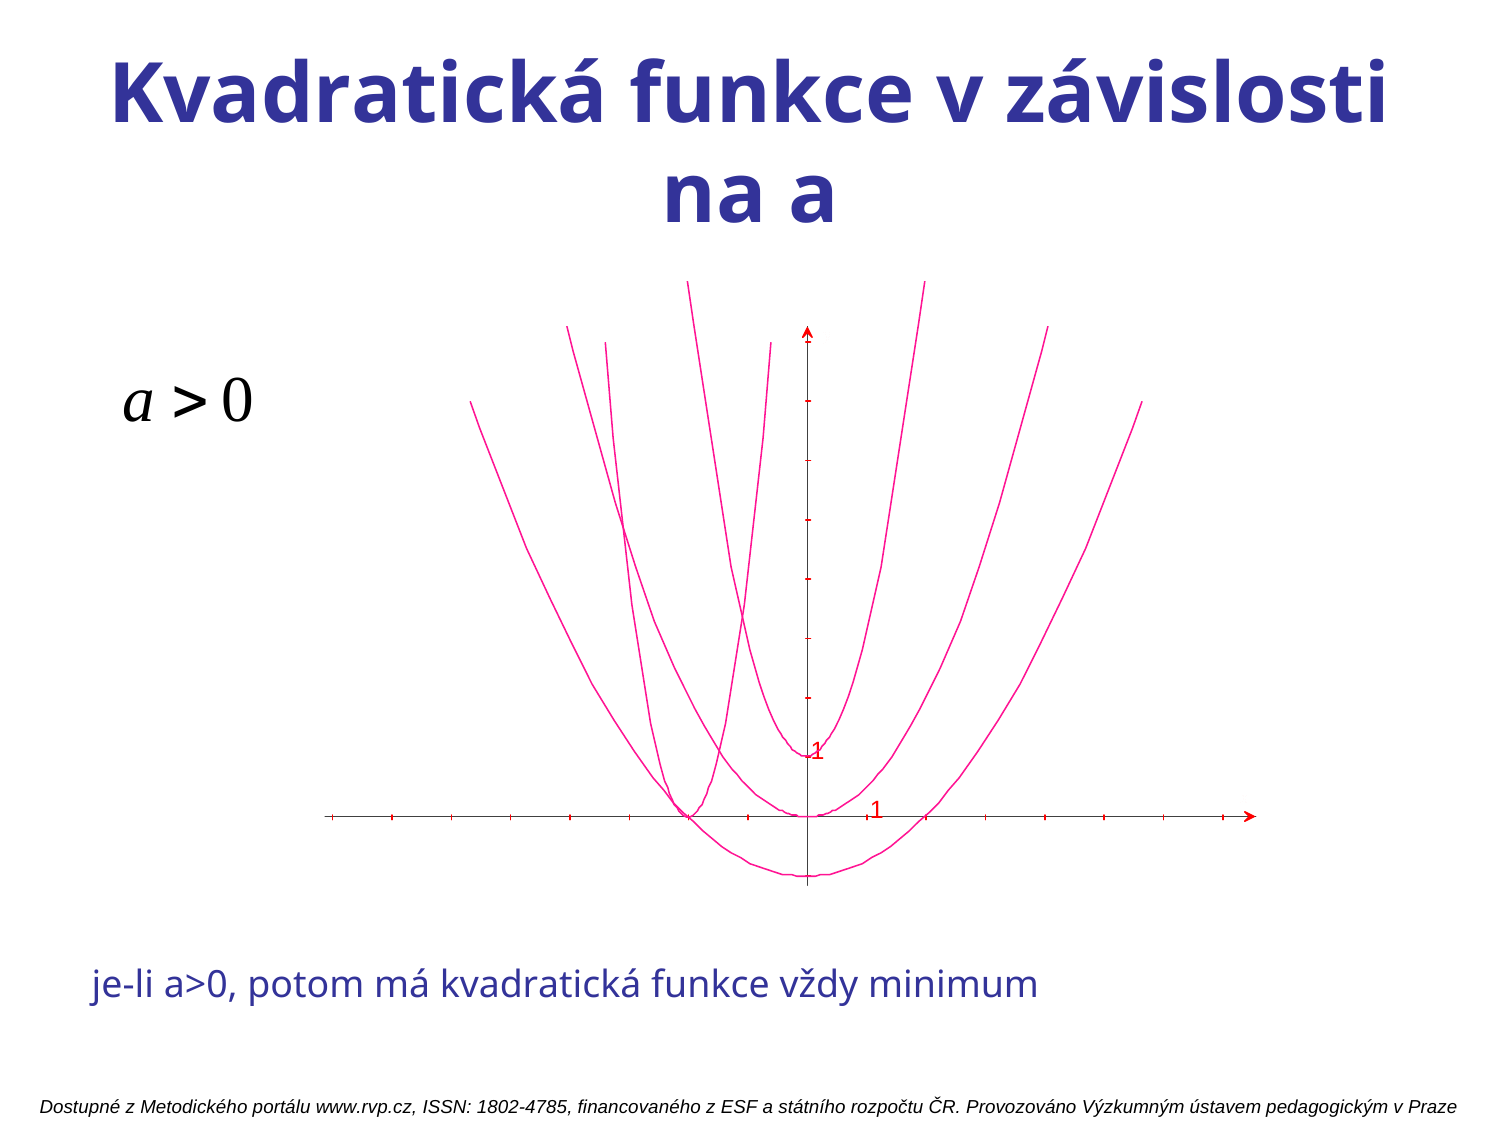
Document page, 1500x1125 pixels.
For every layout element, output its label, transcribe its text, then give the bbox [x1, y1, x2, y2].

chart [112, 361, 205, 439]
text_box Dostupné z Metodického portálu www.rvp.cz, ISSN: 1802-4785, financovaného z ESF a státního rozpočtu ČR. Provozováno Výzkumným ústavem pedagogickým v Praze [24, 1087, 1477, 1125]
text_box je-li a>0, potom má kvadratická funkce vždy minimum [76, 952, 1164, 1013]
text_box Kvadratická funkce v závislosti na a [75, 45, 1426, 233]
picture [205, 281, 1260, 965]
